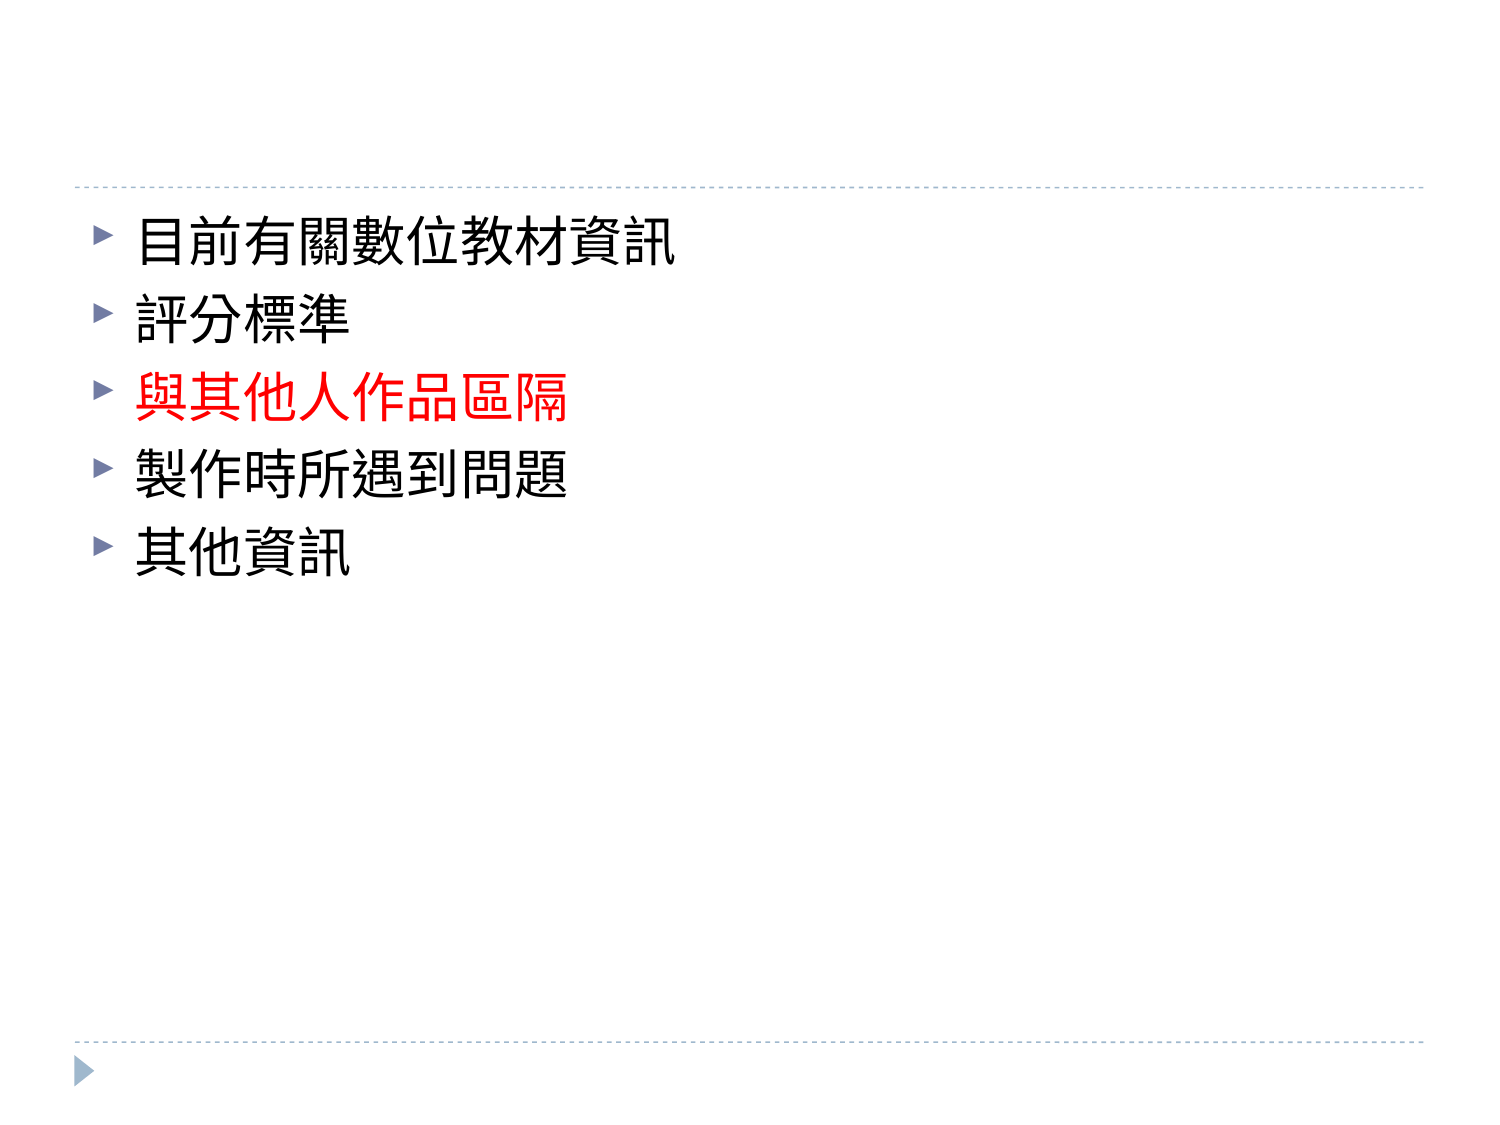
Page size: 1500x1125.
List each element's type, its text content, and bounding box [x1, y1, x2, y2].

list 目前有關數位教材資訊 評分標準 與其他人作品區隔 製作時所遇到問題 其他資訊 [75, 200, 1426, 1010]
